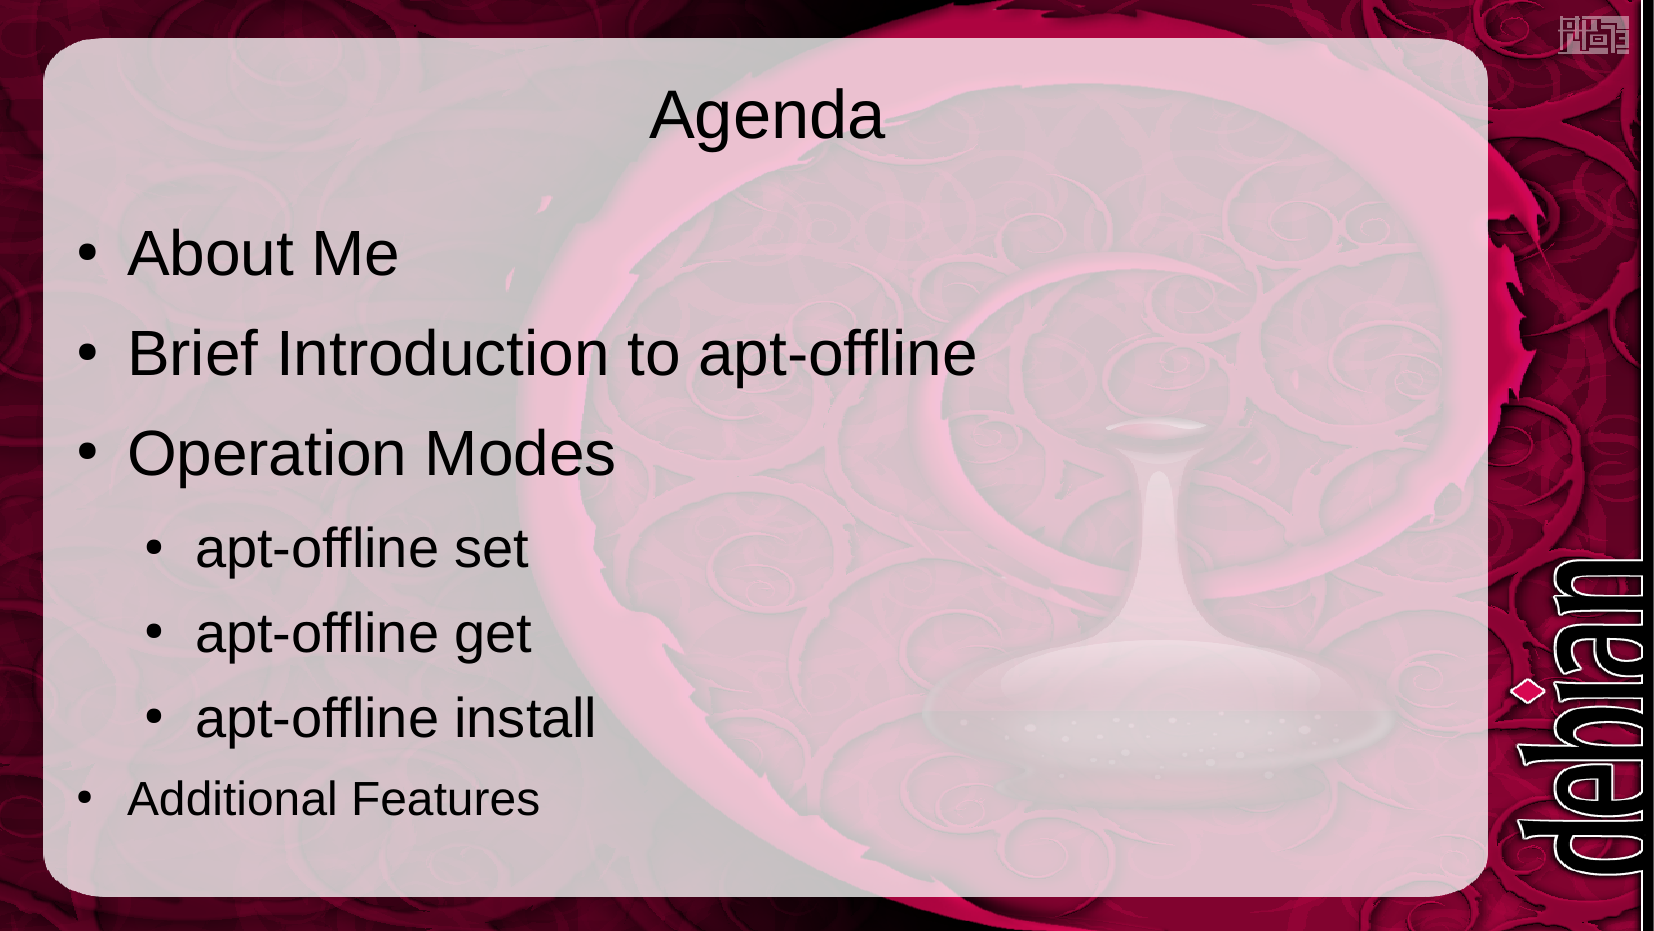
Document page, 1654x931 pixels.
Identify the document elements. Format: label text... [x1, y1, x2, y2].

title Agenda [59, 36, 1477, 193]
picture [0, 0, 1654, 931]
list About Me Brief Introduction to apt-offline Operation Modes apt-offline set apt-offline get apt-offline install Additional Features [59, 217, 1477, 832]
